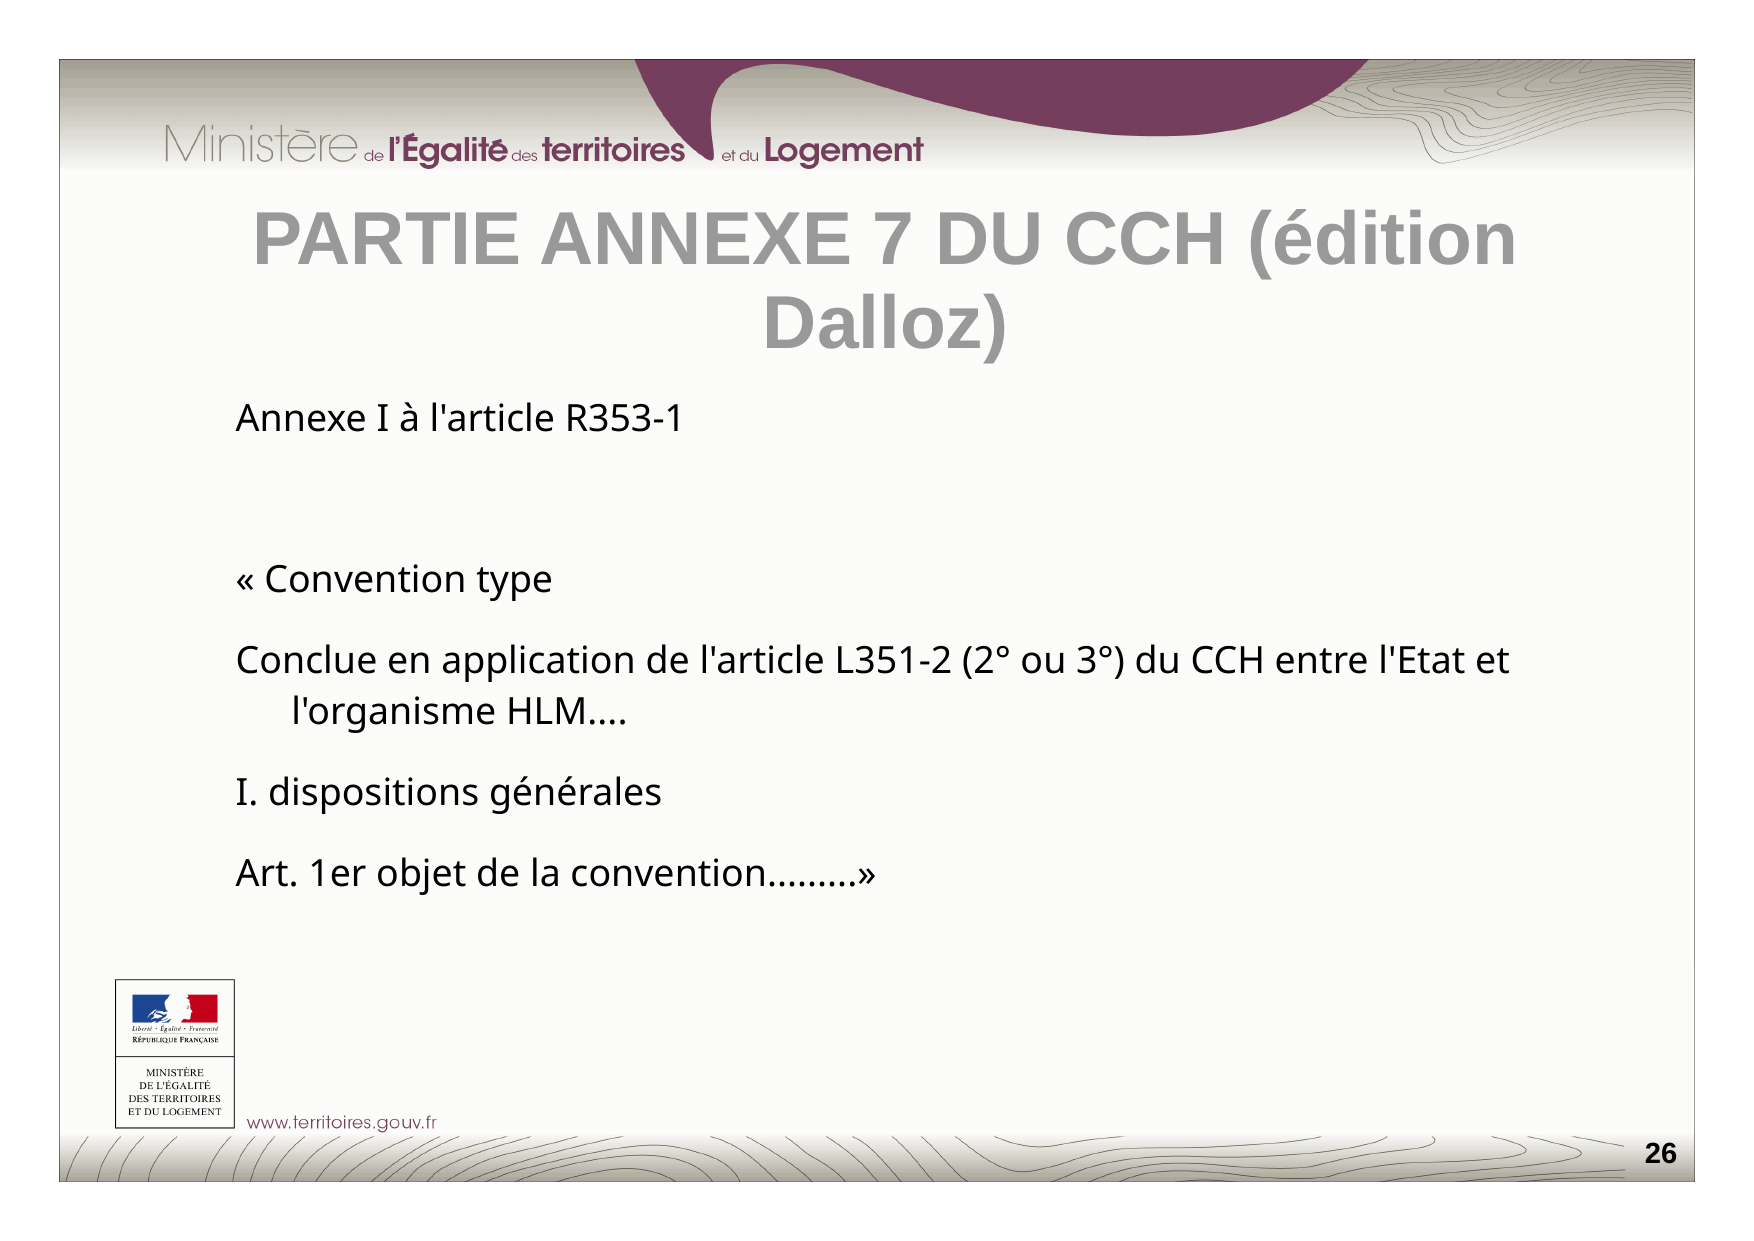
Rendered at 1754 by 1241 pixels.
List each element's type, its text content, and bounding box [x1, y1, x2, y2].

picture [59, 59, 1695, 1182]
list Annexe I à l'article R353-1 « Convention type Conclue en application de l'article L351-2 (2° ou 3°) du CCH entre l'Etat et l'organisme HLM.... I. dispositions générales Art. 1er objet de la convention.........» [235, 391, 1551, 1042]
title PARTIE ANNEXE 7 DU CCH (édition Dalloz) [149, 186, 1622, 374]
